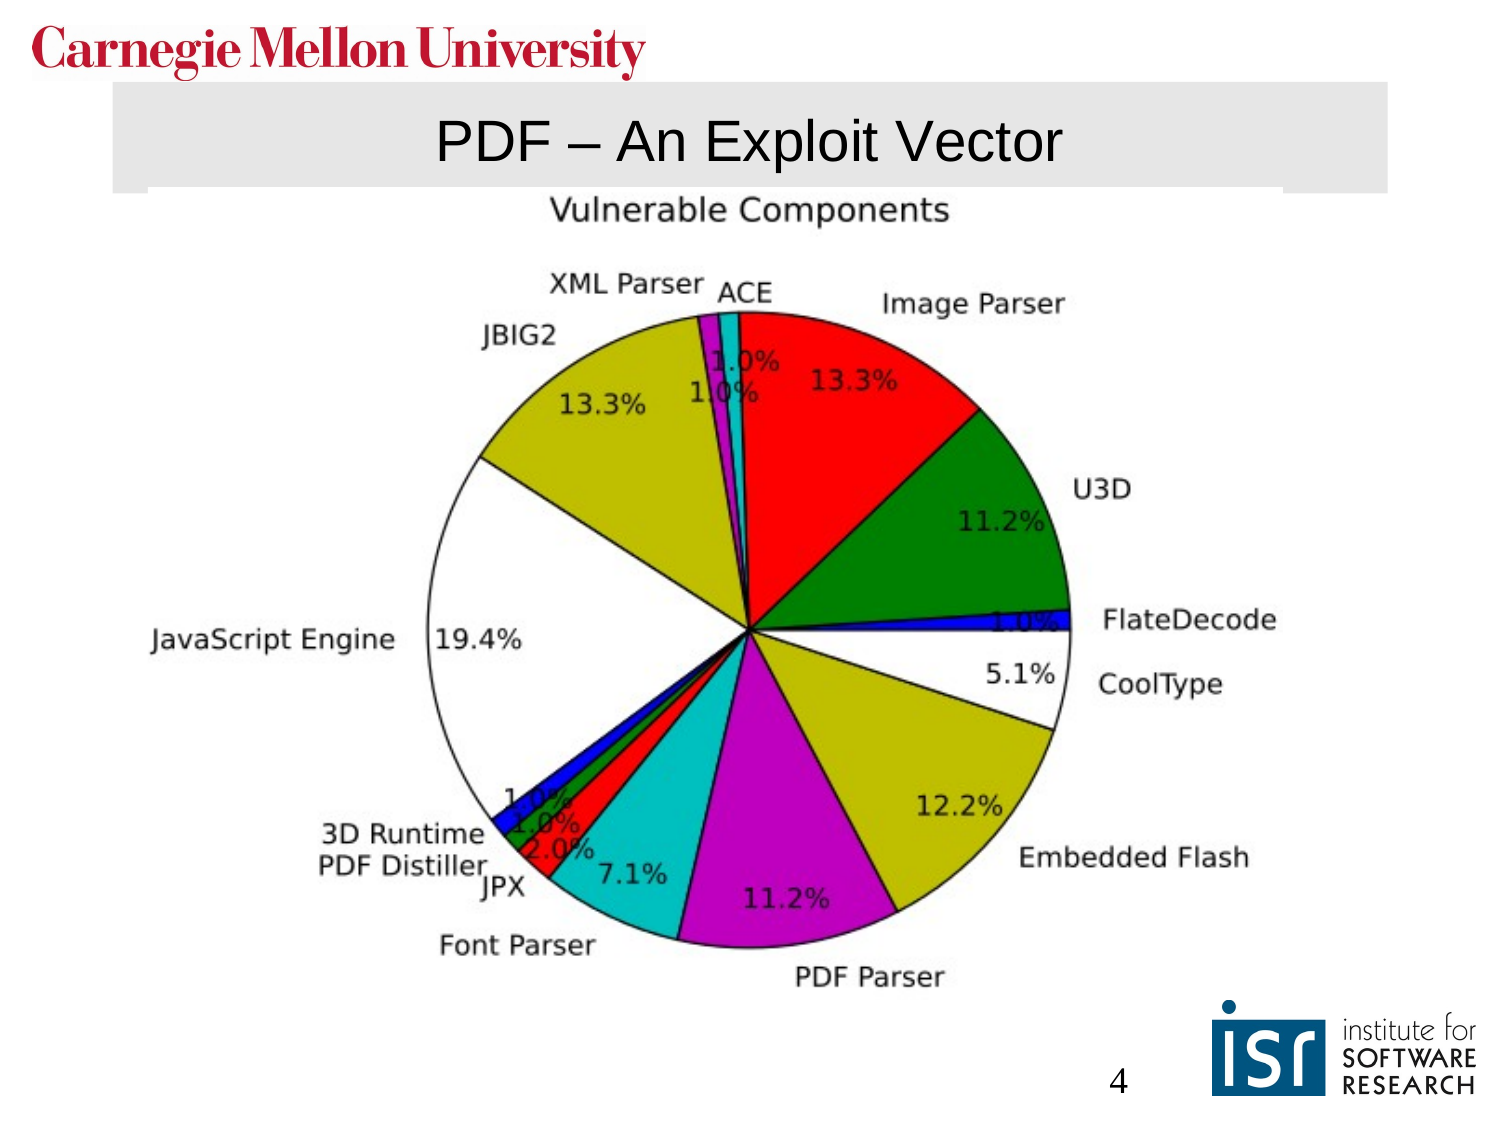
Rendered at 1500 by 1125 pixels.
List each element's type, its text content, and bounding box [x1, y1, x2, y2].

picture [147, 187, 1476, 1096]
picture [1247, 1030, 1282, 1088]
picture [32, 25, 646, 81]
title PDF – An Exploit Vector [112, 81, 1388, 194]
picture [1223, 1031, 1233, 1085]
picture [1294, 1031, 1315, 1086]
